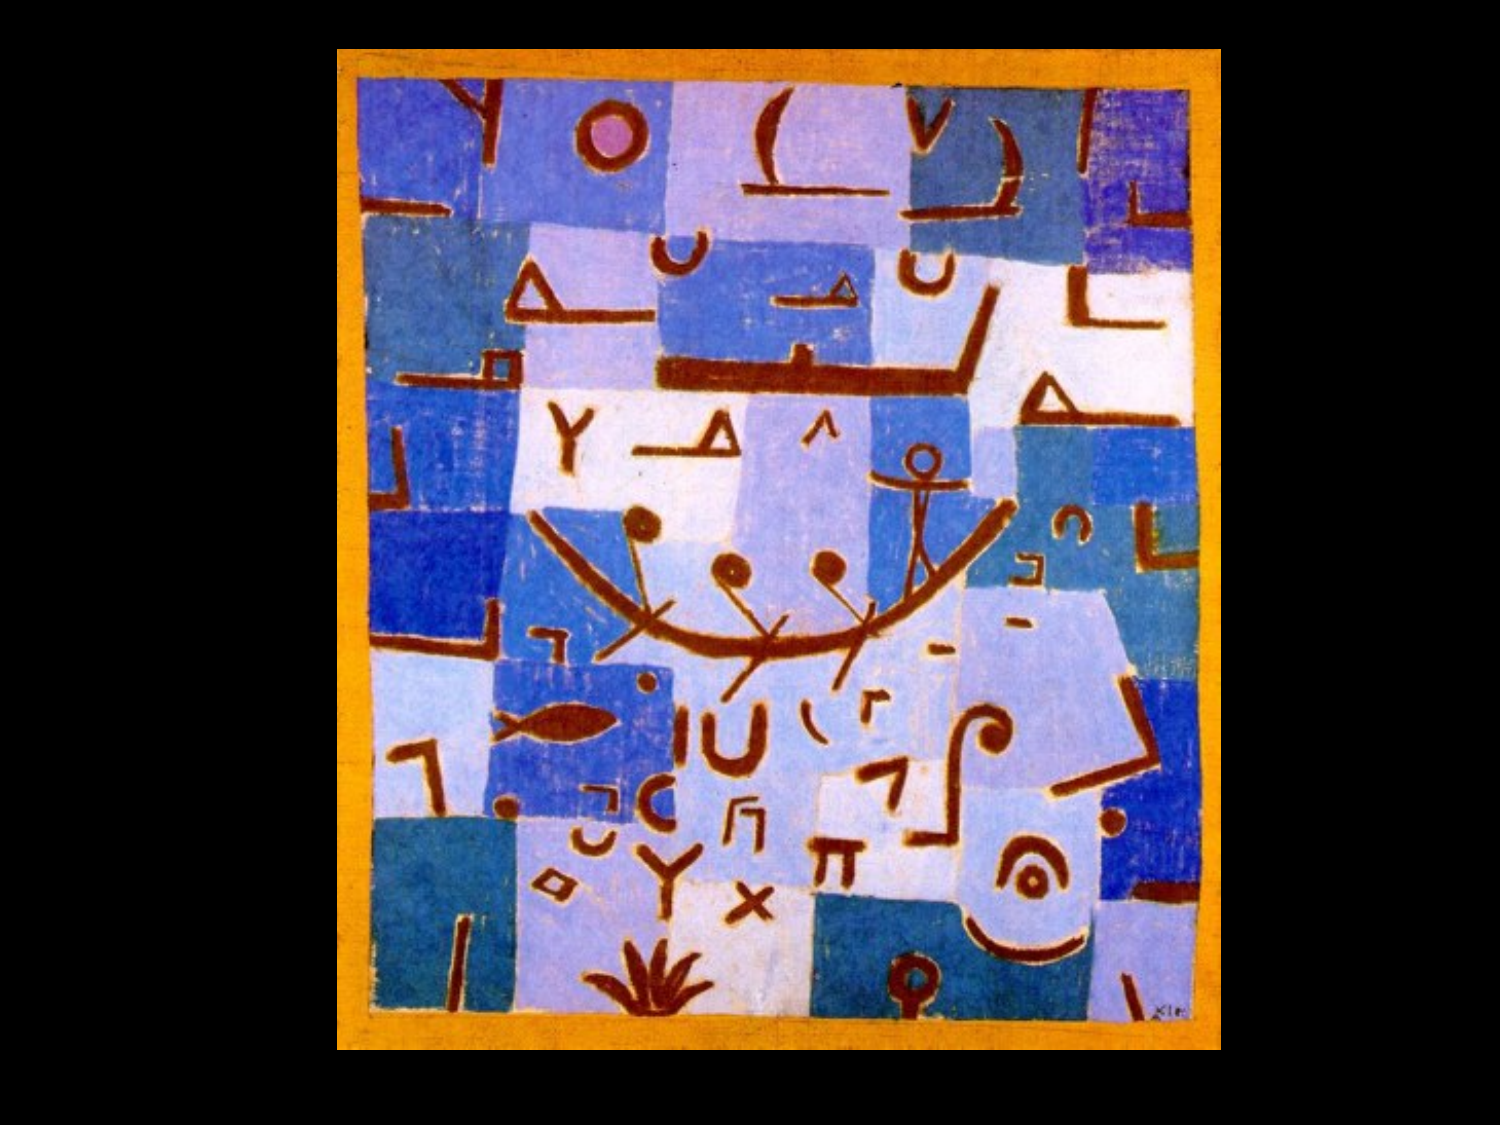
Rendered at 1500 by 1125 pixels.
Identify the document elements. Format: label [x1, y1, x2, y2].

picture [337, 49, 1221, 1051]
